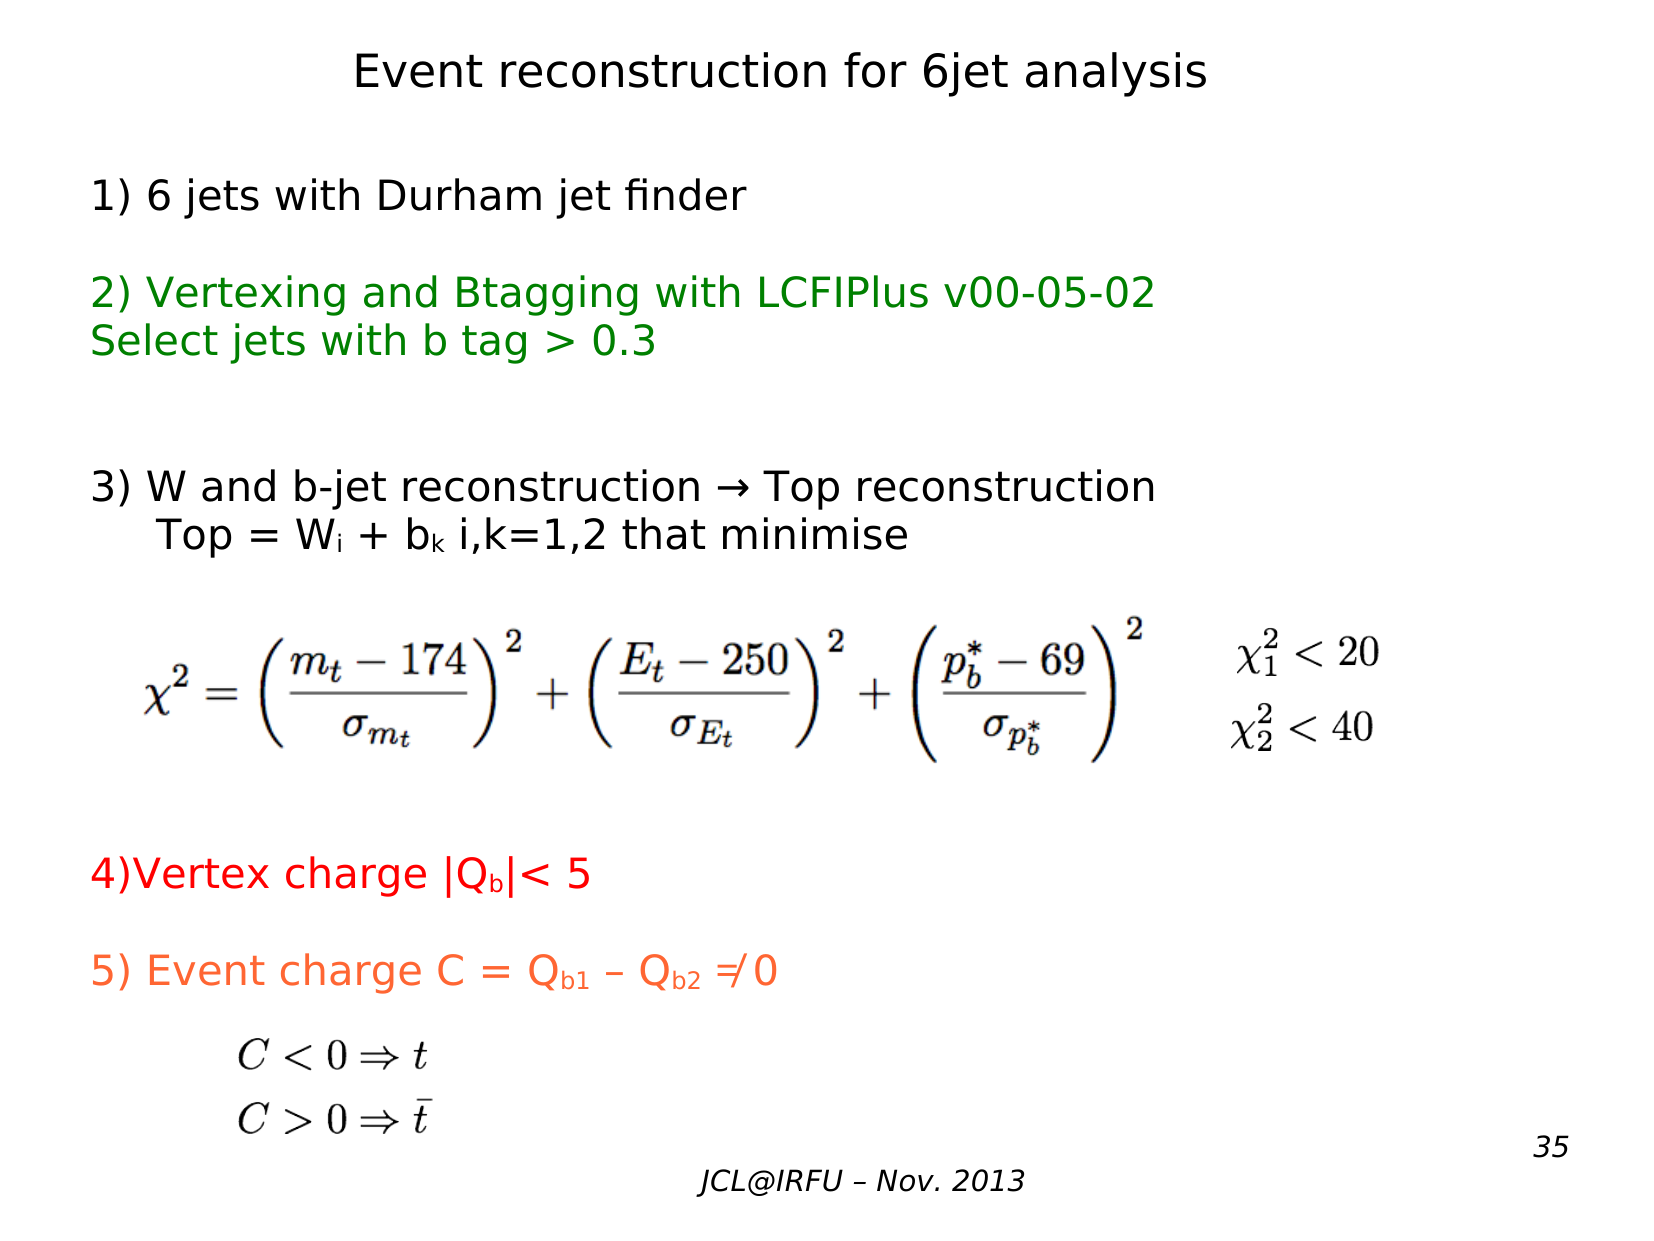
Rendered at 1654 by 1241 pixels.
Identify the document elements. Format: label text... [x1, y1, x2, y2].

text_box 1) 6 jets with Durham jet finder 2) Vertexing and Btagging with LCFIPlus v00-05-02 Select jets with b tag > 0.3 3) W and b-jet reconstruction → Top reconstruction Top = Wi + bk i,k=1,2 that minimise 4)Vertex charge |Qb|< 5 5) Event charge C = Qb1 – Qb2 ≠ 0 [74, 163, 1168, 1160]
picture [116, 603, 1197, 798]
picture [238, 1038, 433, 1134]
text_box Event reconstruction for 6jet analysis [337, 37, 1225, 106]
picture [1237, 627, 1380, 676]
picture [1231, 702, 1374, 751]
